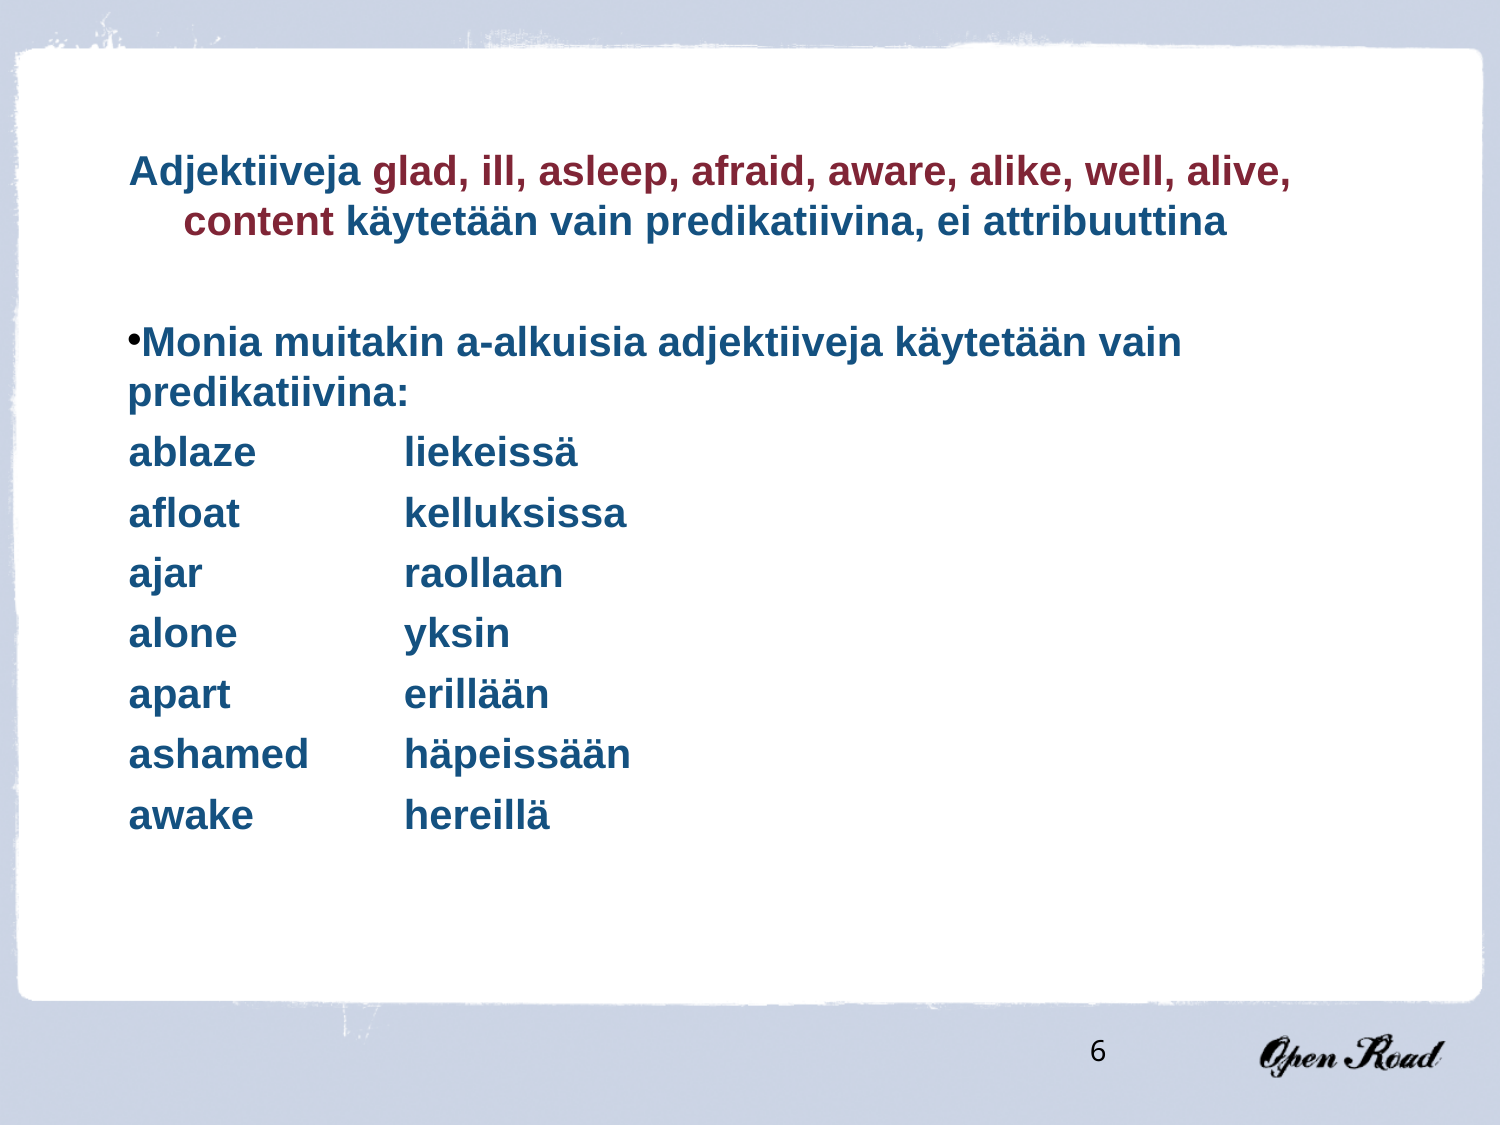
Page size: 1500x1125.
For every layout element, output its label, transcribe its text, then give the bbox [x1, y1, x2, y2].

text_box Adjektiiveja glad, ill, asleep, afraid, aware, alike, well, alive, content käytetään vain predikatiivina, ei attribuuttina Monia muitakin a-alkuisia adjektiiveja käytetään vain predikatiivina: ablaze liekeissä afloat kelluksissa ajar raollaan alone yksin apart erillään ashamed häpeissään awake hereillä [112, 70, 1394, 922]
